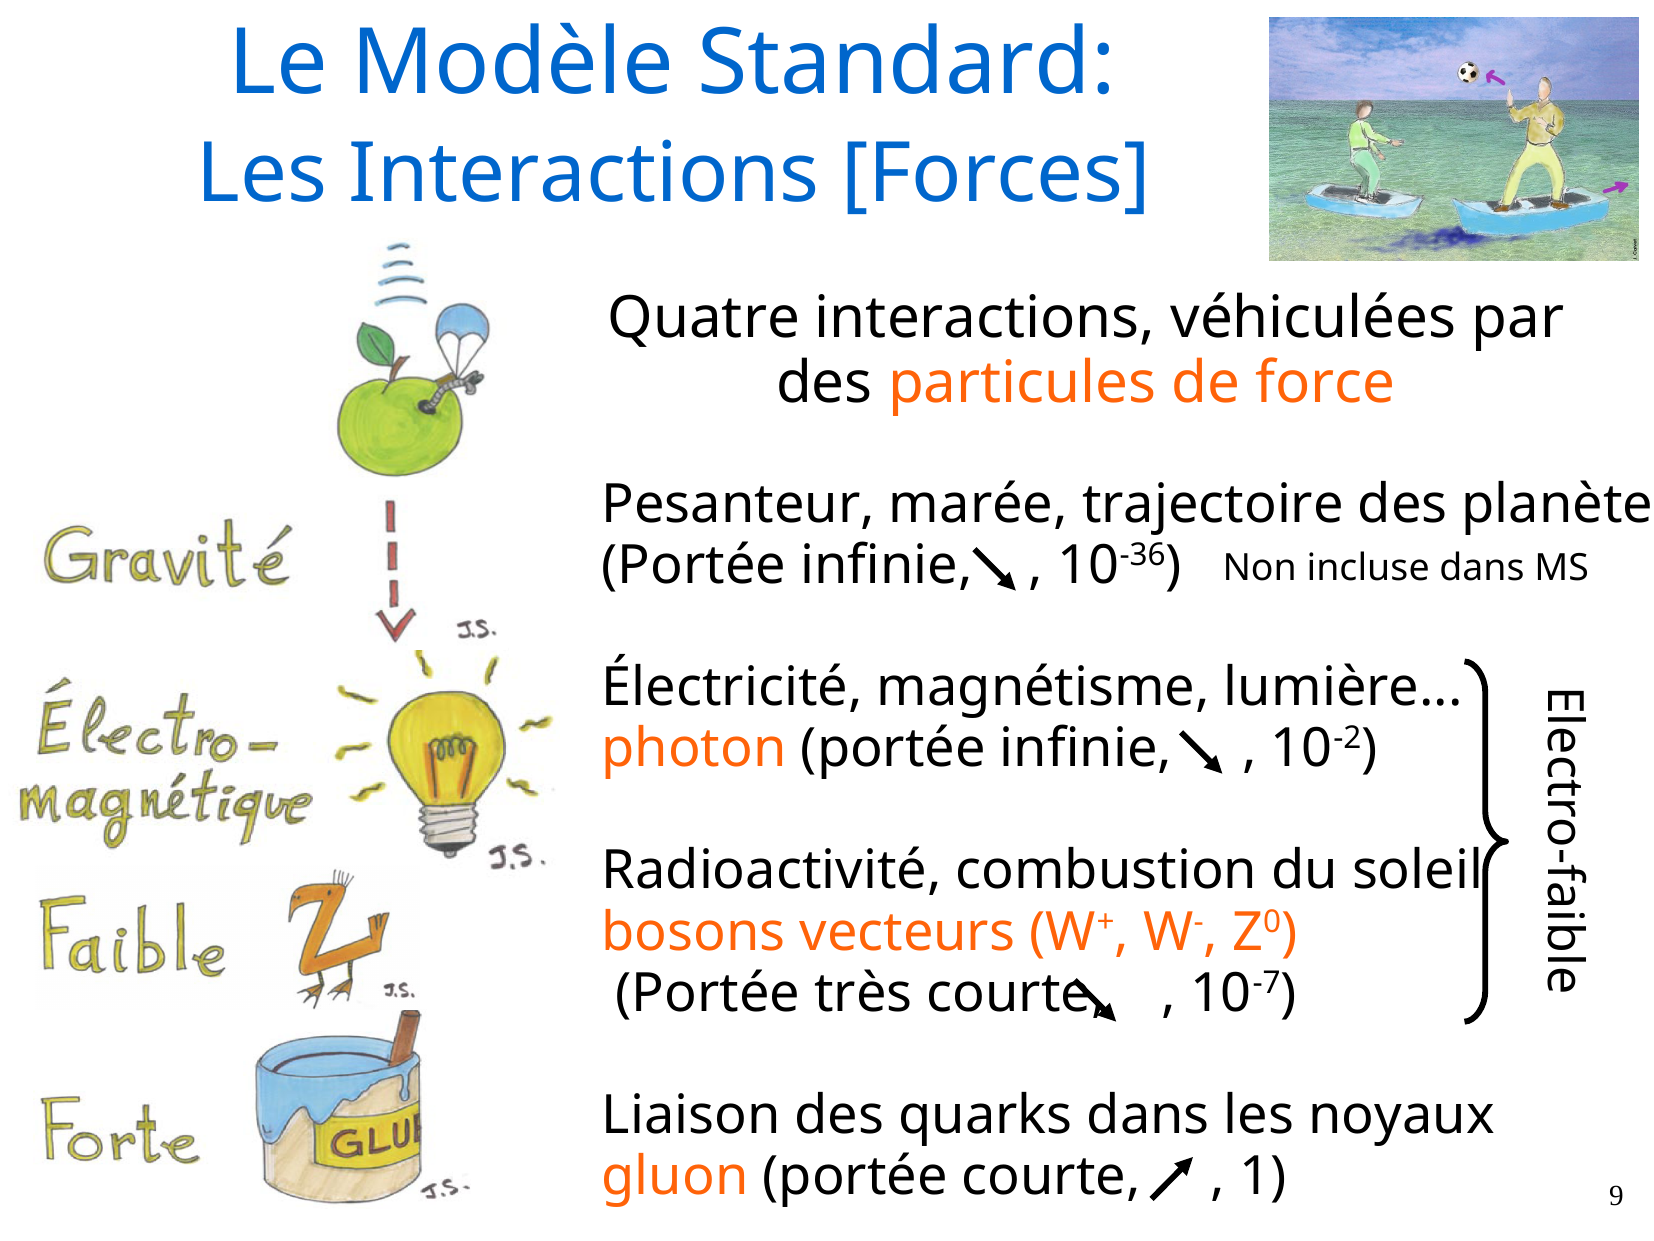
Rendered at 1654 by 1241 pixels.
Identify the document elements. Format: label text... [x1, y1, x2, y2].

picture [8, 237, 560, 1211]
picture [1269, 17, 1639, 261]
text_box Pesanteur, marée, trajectoire des planètes (Portée infinie, , 10-36)‏ Électricité, magnétisme, lumière... photon (portée infinie, , 10-2)‏ Radioactivité, combustion du soleil bosons vecteurs (W+, W-, Z0) (Portée très courte, , 10-7)‏ Liaison des quarks dans les noyaux gluon (portée courte, , 1)‏ [572, 466, 1631, 1226]
text_box Electro-faible [1529, 671, 1601, 987]
text_box Non incluse dans MS [1207, 539, 1583, 597]
text_box Quatre interactions, véhiculées par des particules de force [542, 277, 1629, 426]
title Le Modèle Standard: Les Interactions [Forces] [0, 8, 1654, 216]
